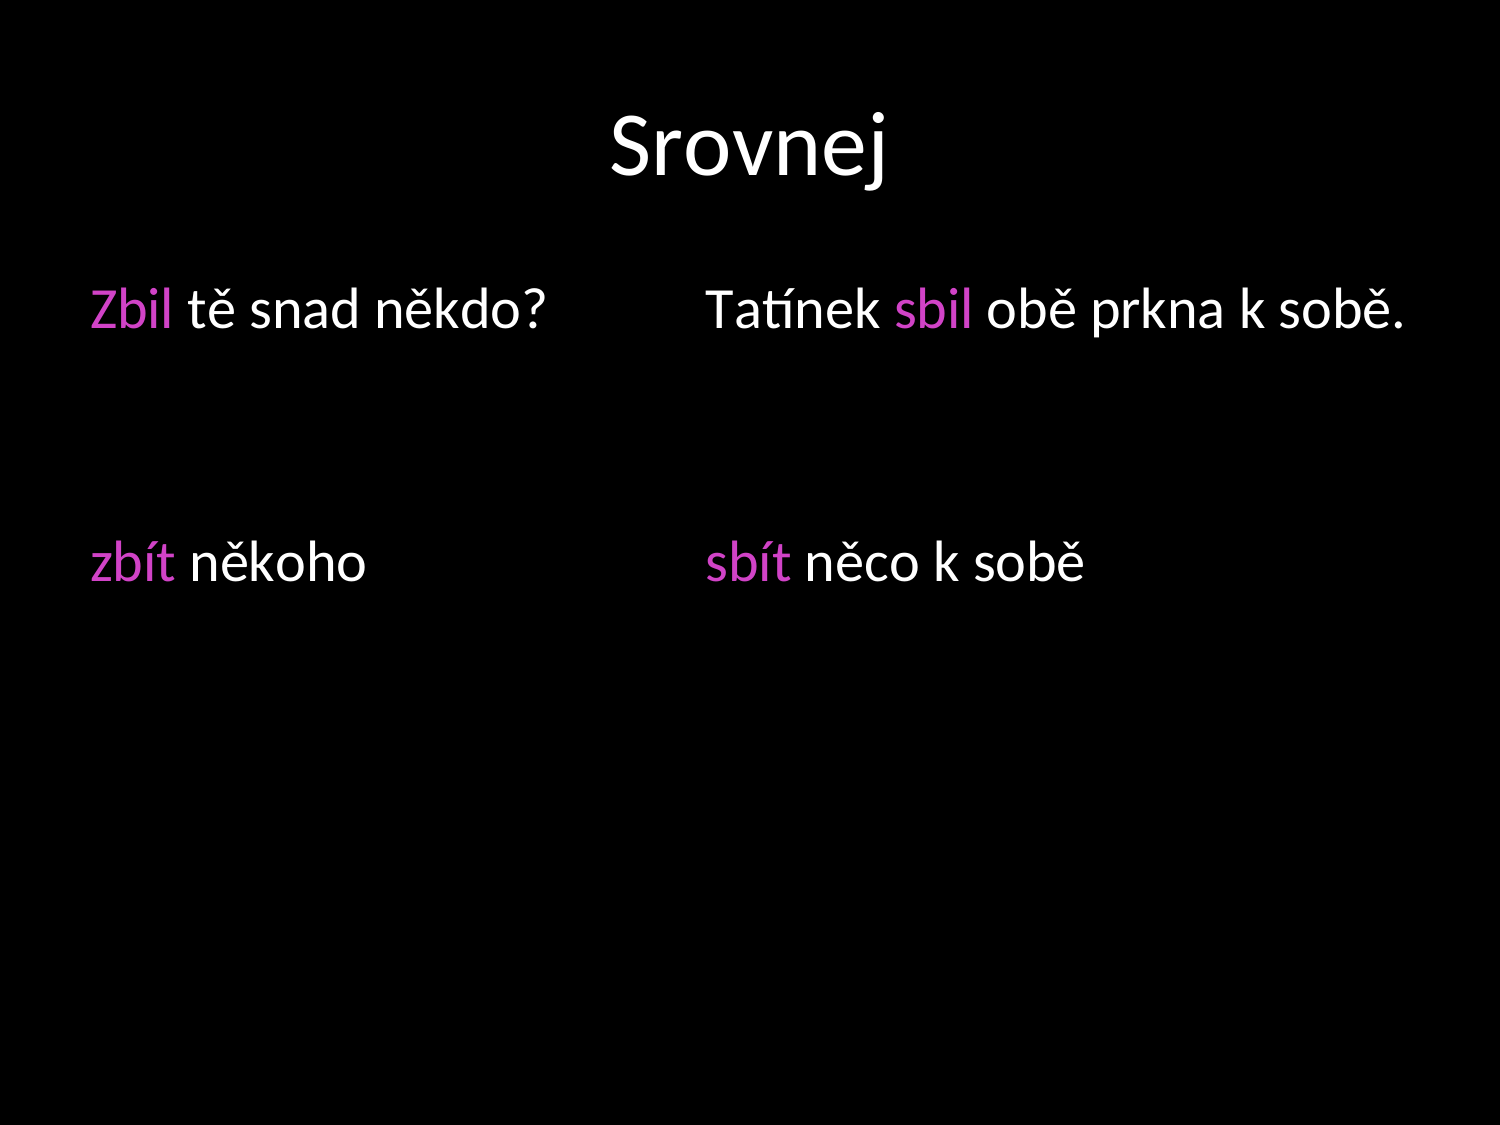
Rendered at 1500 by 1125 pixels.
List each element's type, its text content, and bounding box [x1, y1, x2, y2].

list Zbil tě snad někdo? zbít někoho [75, 262, 690, 1006]
title Srovnej [75, 45, 1426, 233]
list Tatínek sbil obě prkna k sobě. sbít něco k sobě [690, 262, 1436, 1006]
